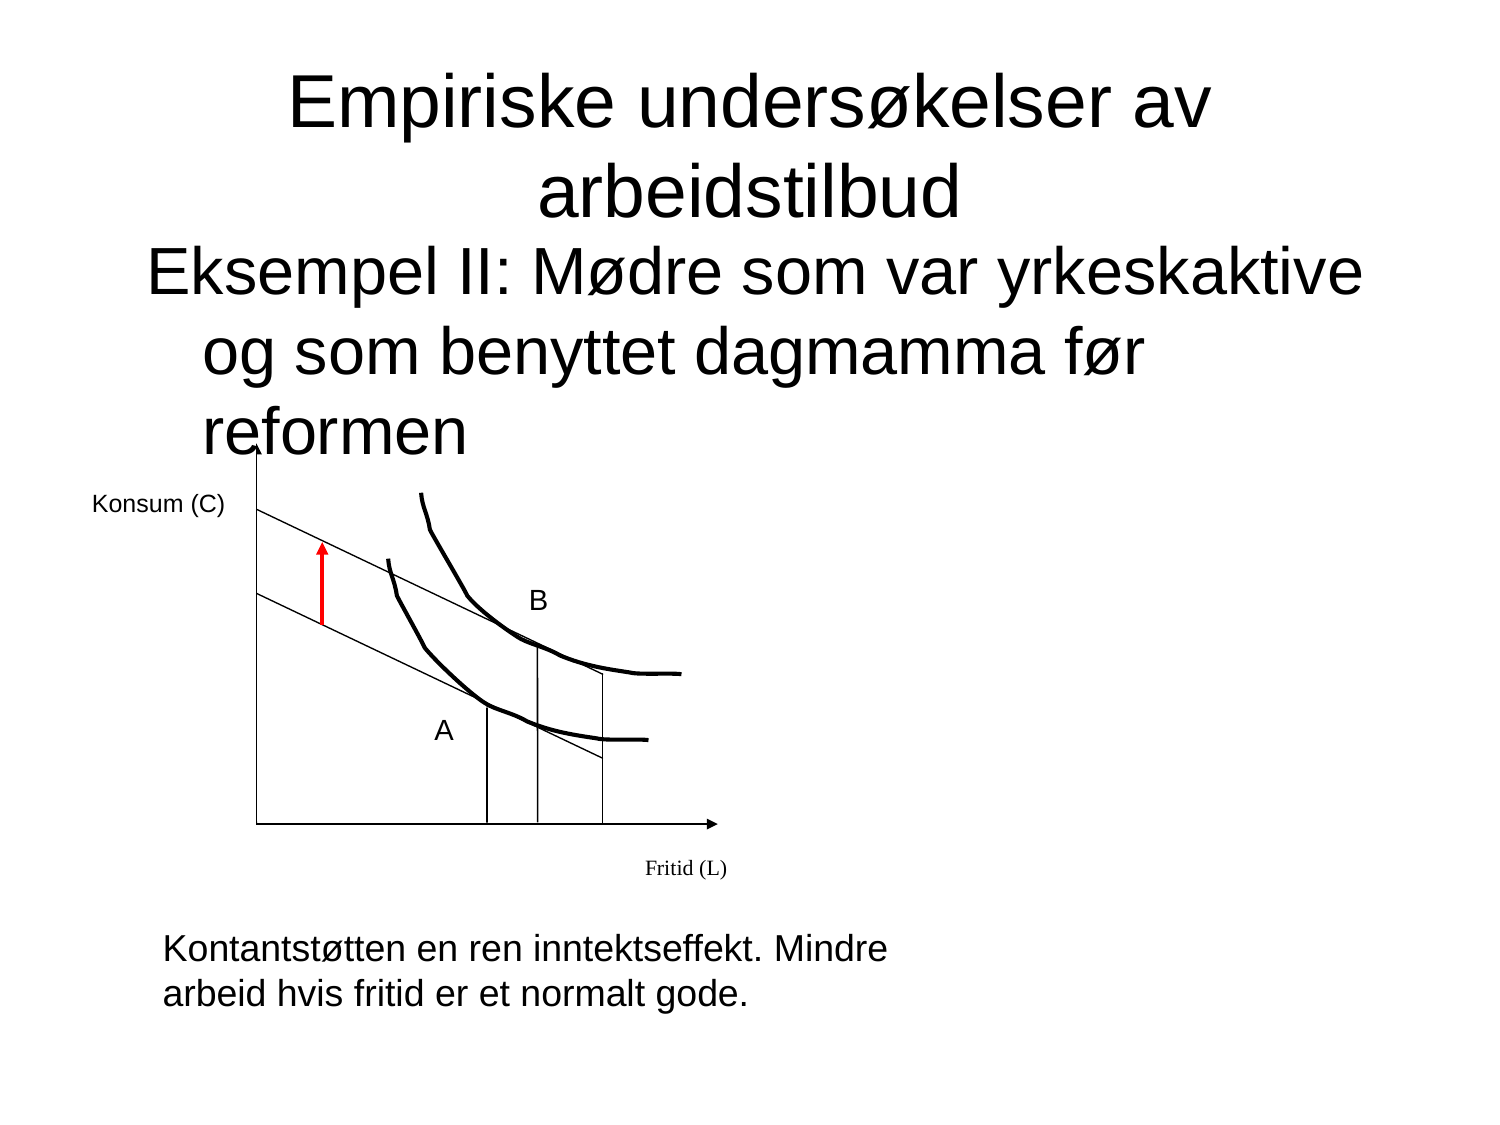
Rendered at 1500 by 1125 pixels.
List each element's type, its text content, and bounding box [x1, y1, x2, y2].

text_box B [513, 574, 573, 625]
text_box Kontantstøtten en ren inntektseffekt. Mindre arbeid hvis fritid er et normalt gode. [147, 916, 1010, 1023]
text_box Konsum (C) [76, 479, 243, 525]
list Eksempel II: Mødre som var yrkeskaktive og som benyttet dagmamma før reformen [75, 220, 1426, 1071]
title Empiriske undersøkelser av arbeidstilbud [75, 45, 1426, 220]
chart [256, 443, 1003, 894]
text_box A [419, 704, 479, 755]
